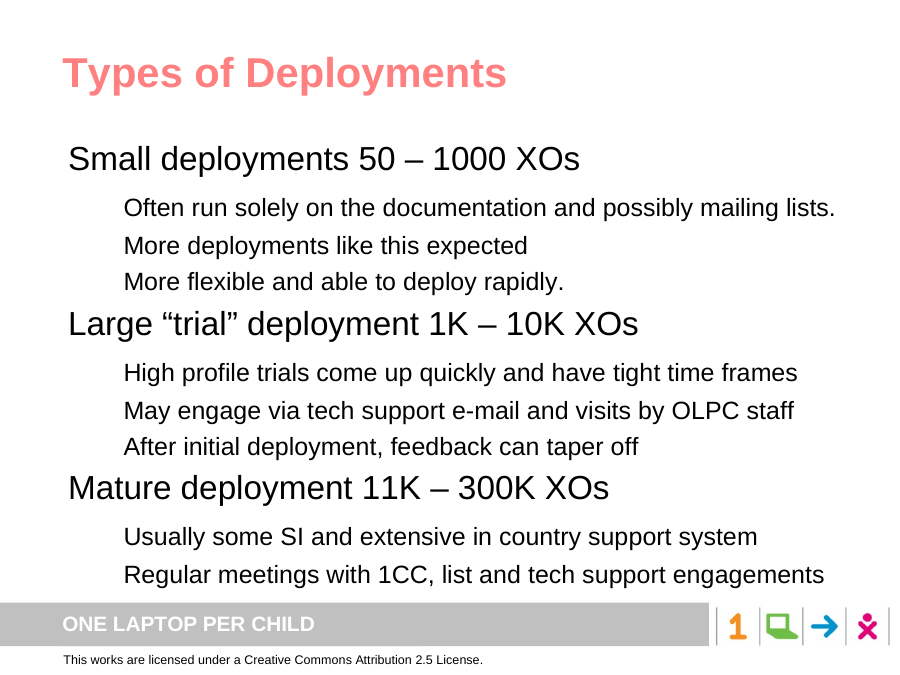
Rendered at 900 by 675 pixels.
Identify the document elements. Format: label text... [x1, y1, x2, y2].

picture [709, 598, 898, 655]
text_box Types of Deployments [62, 14, 843, 123]
text_box Small deployments 50 – 1000 XOs Often run solely on the documentation and possibly mailing lists. More deployments like this expected More flexible and able to deploy rapidly. Large “trial” deployment 1K – 10K XOs High profile trials come up quickly and have tight time frames May engage via tech support e-mail and visits by OLPC staff After initial deployment, feedback can taper off Mature deployment 11K – 300K XOs Usually some SI and extensive in country support system Regular meetings with 1CC, list and tech support engagements [62, 137, 850, 561]
